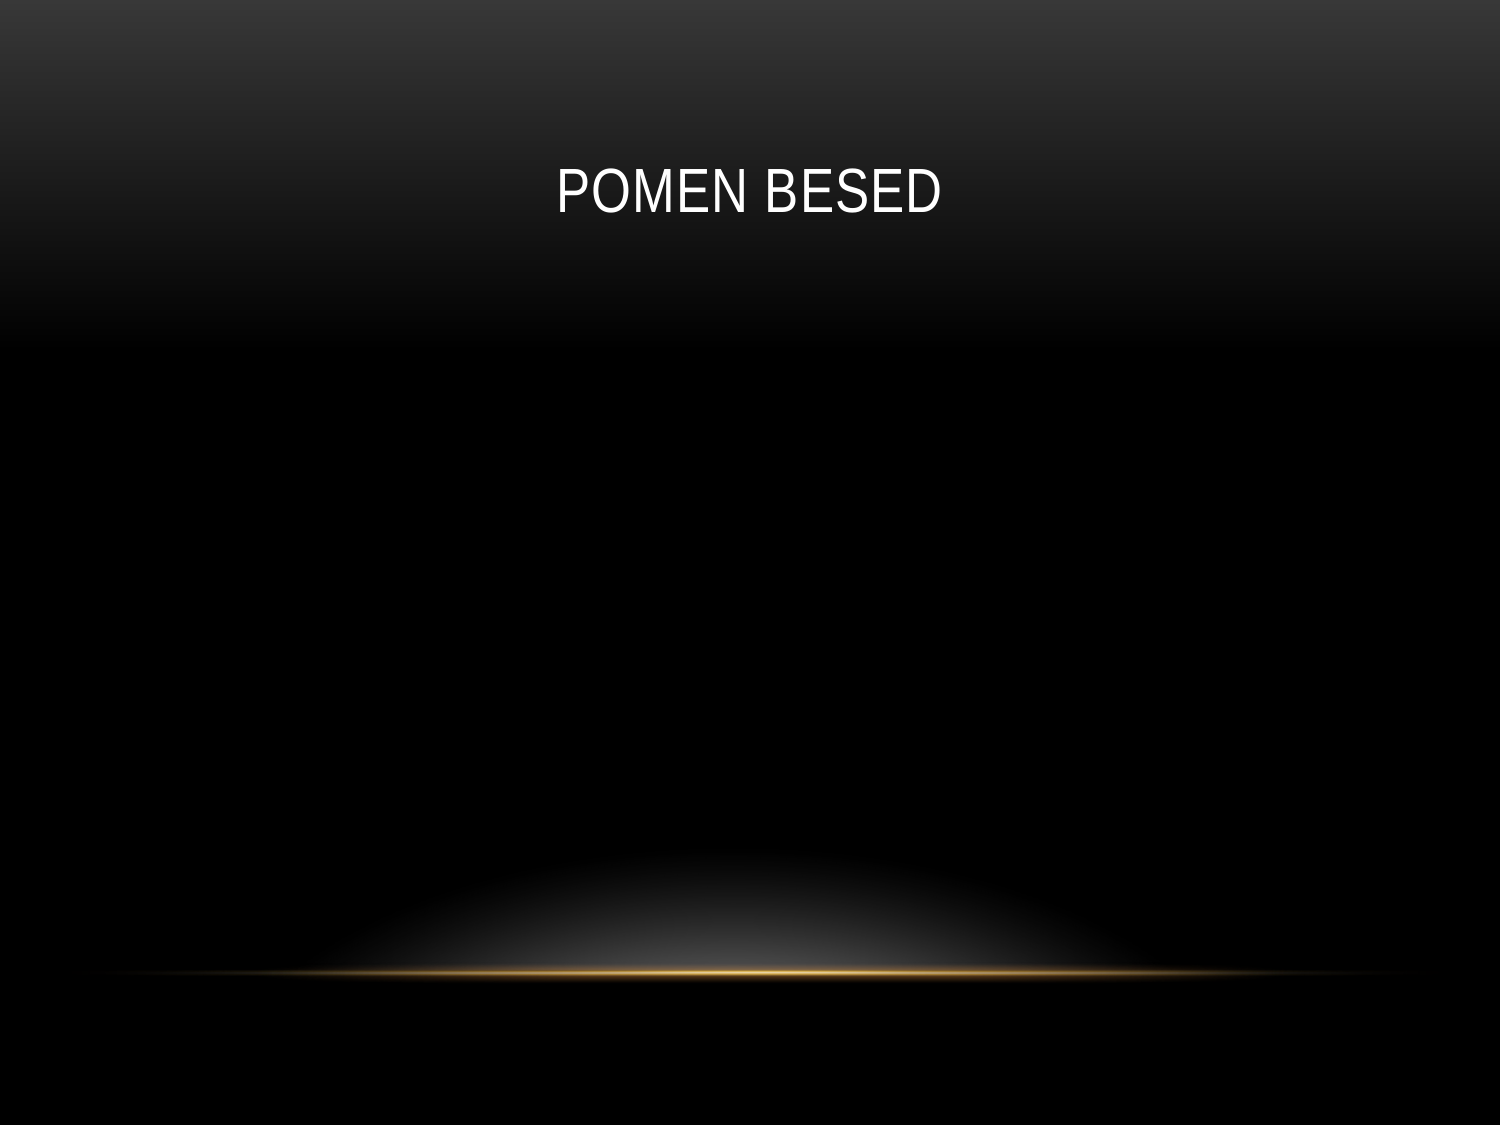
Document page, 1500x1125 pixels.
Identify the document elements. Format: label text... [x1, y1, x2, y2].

title Pomen besed [99, 45, 1400, 233]
picture [0, 0, 1500, 1125]
